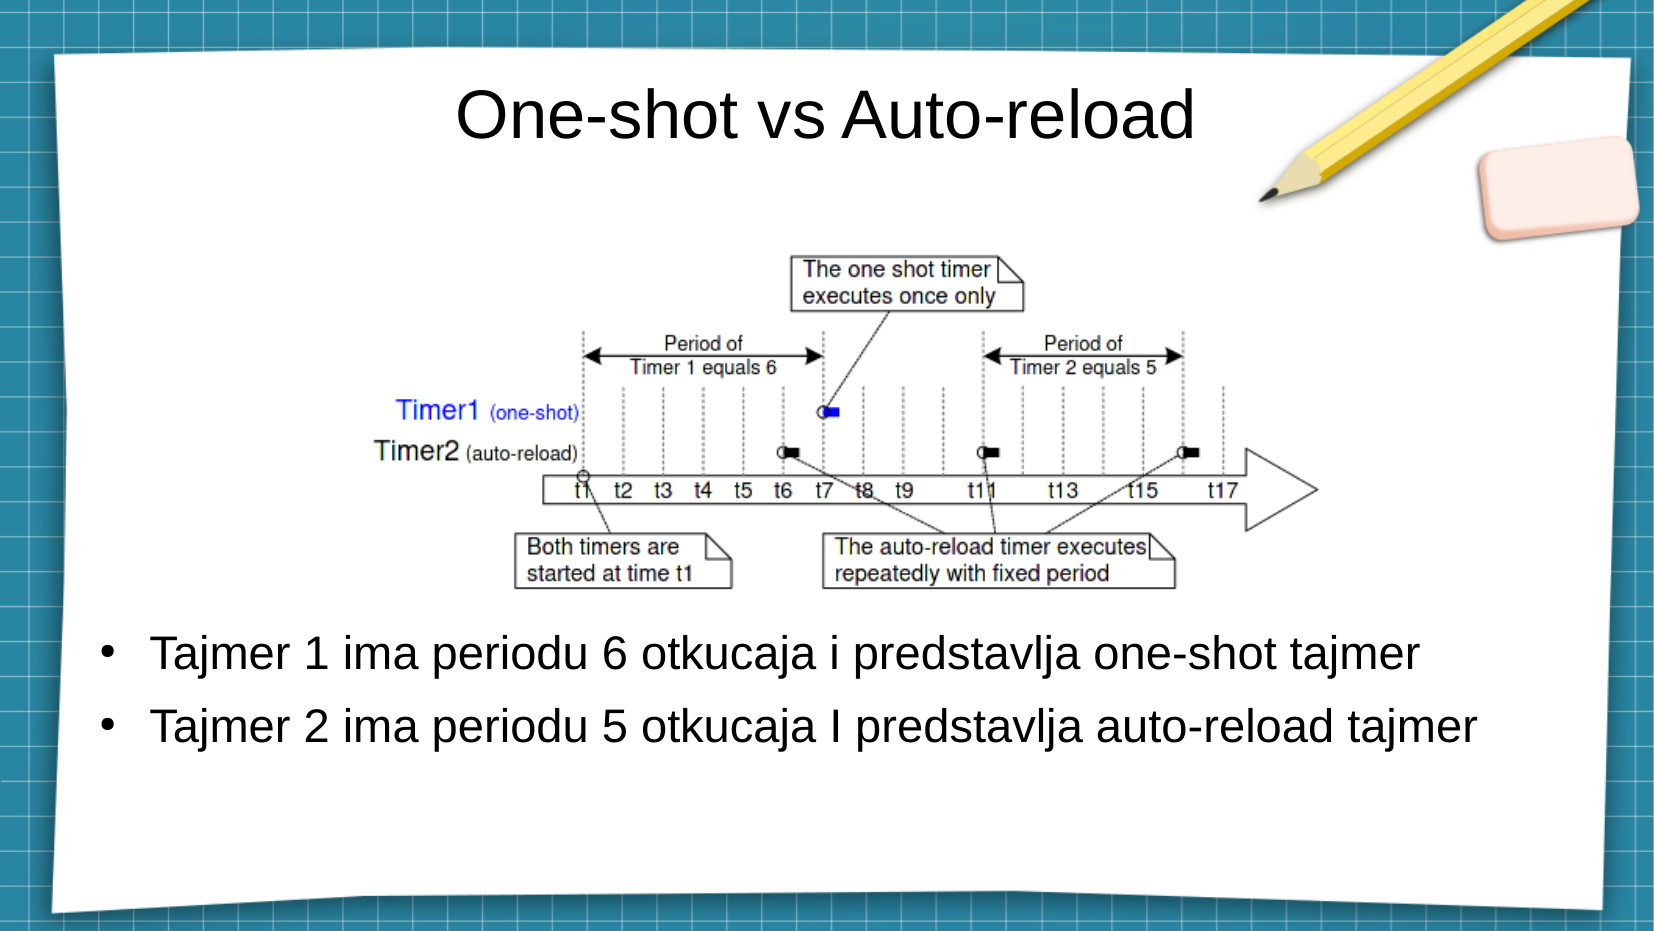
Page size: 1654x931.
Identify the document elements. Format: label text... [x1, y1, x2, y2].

list Tajmer 1 ima periodu 6 otkucaja i predstavlja one-shot tajmer Tajmer 2 ima periodu 5 otkucaja I predstavlja auto-reload tajmer [82, 217, 1571, 758]
picture [0, 0, 1654, 931]
title One-shot vs Auto-reload [82, 37, 1571, 193]
